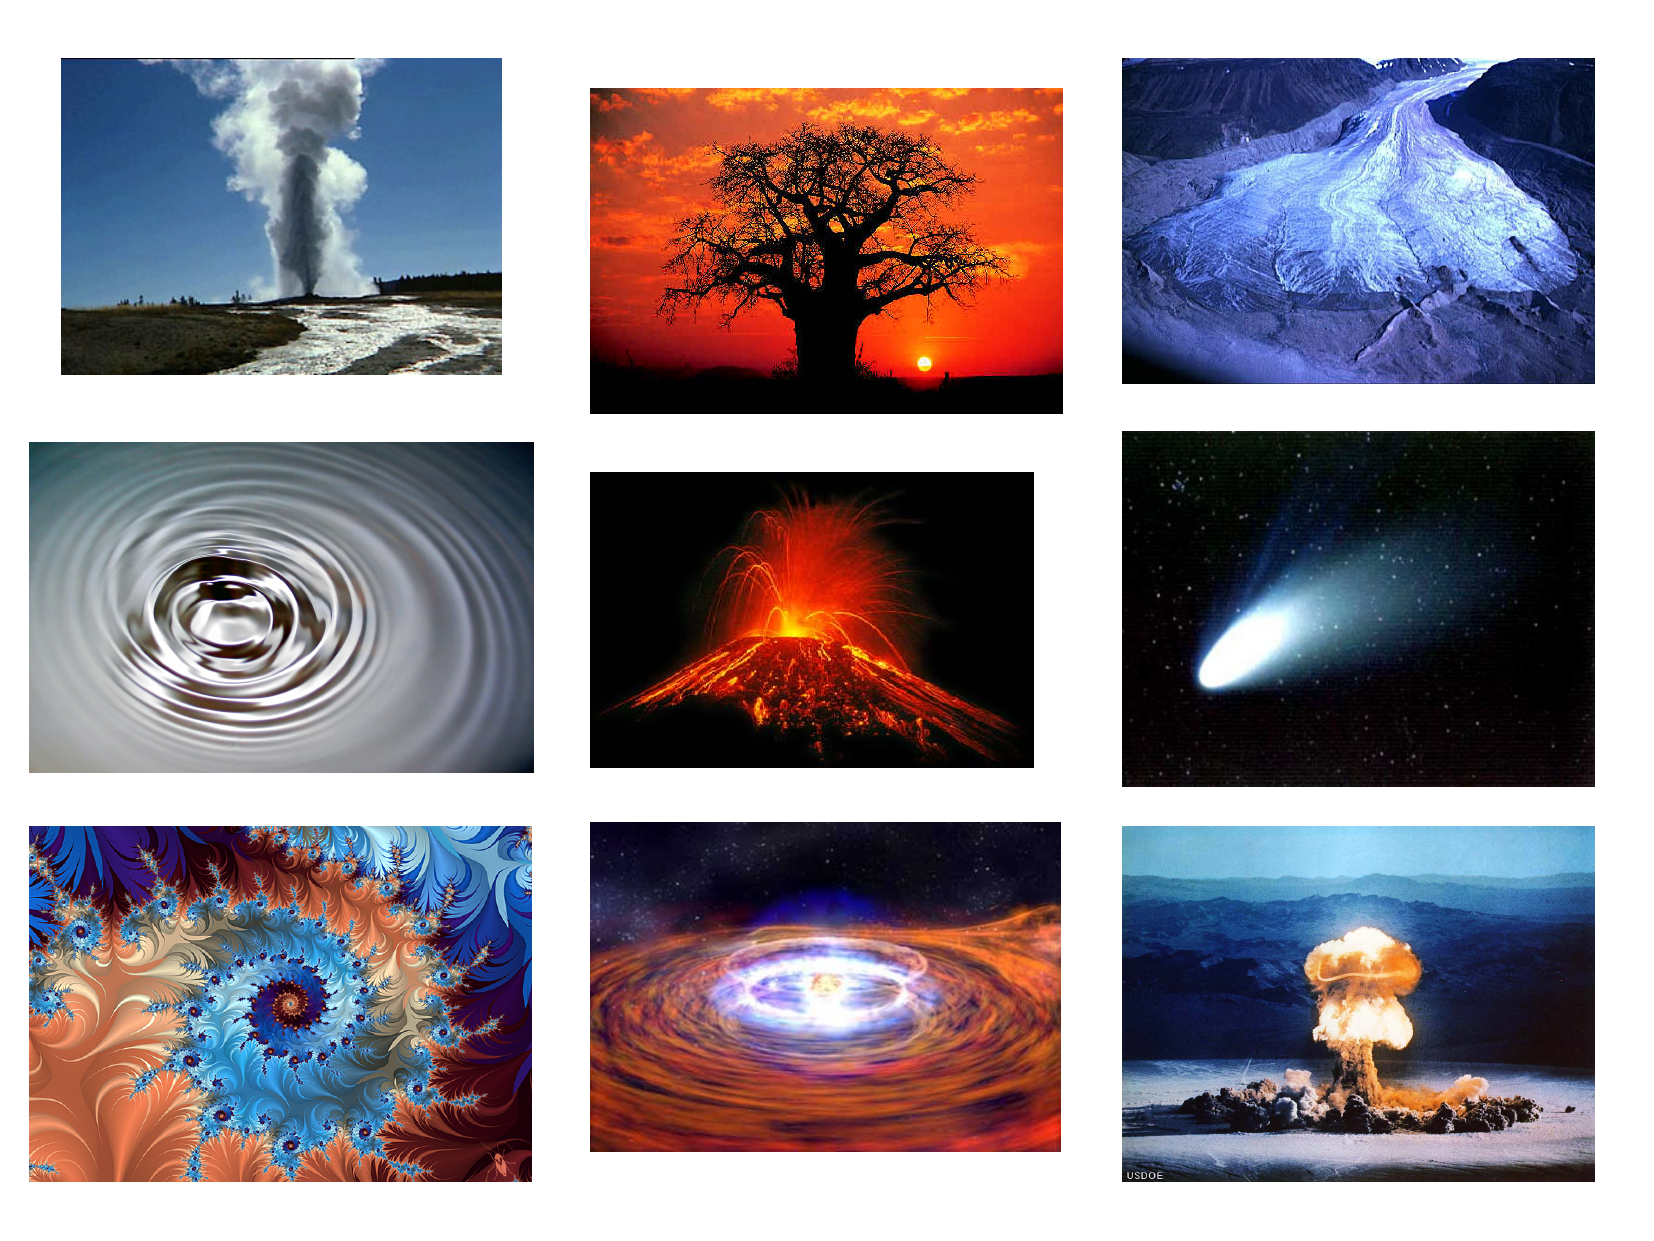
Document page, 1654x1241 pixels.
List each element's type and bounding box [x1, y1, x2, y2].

picture [1122, 58, 1595, 384]
picture [590, 88, 1063, 414]
picture [61, 58, 502, 375]
picture [29, 442, 534, 773]
picture [590, 822, 1061, 1152]
picture [1122, 826, 1595, 1182]
picture [590, 472, 1034, 768]
picture [1122, 431, 1595, 787]
picture [29, 826, 532, 1182]
